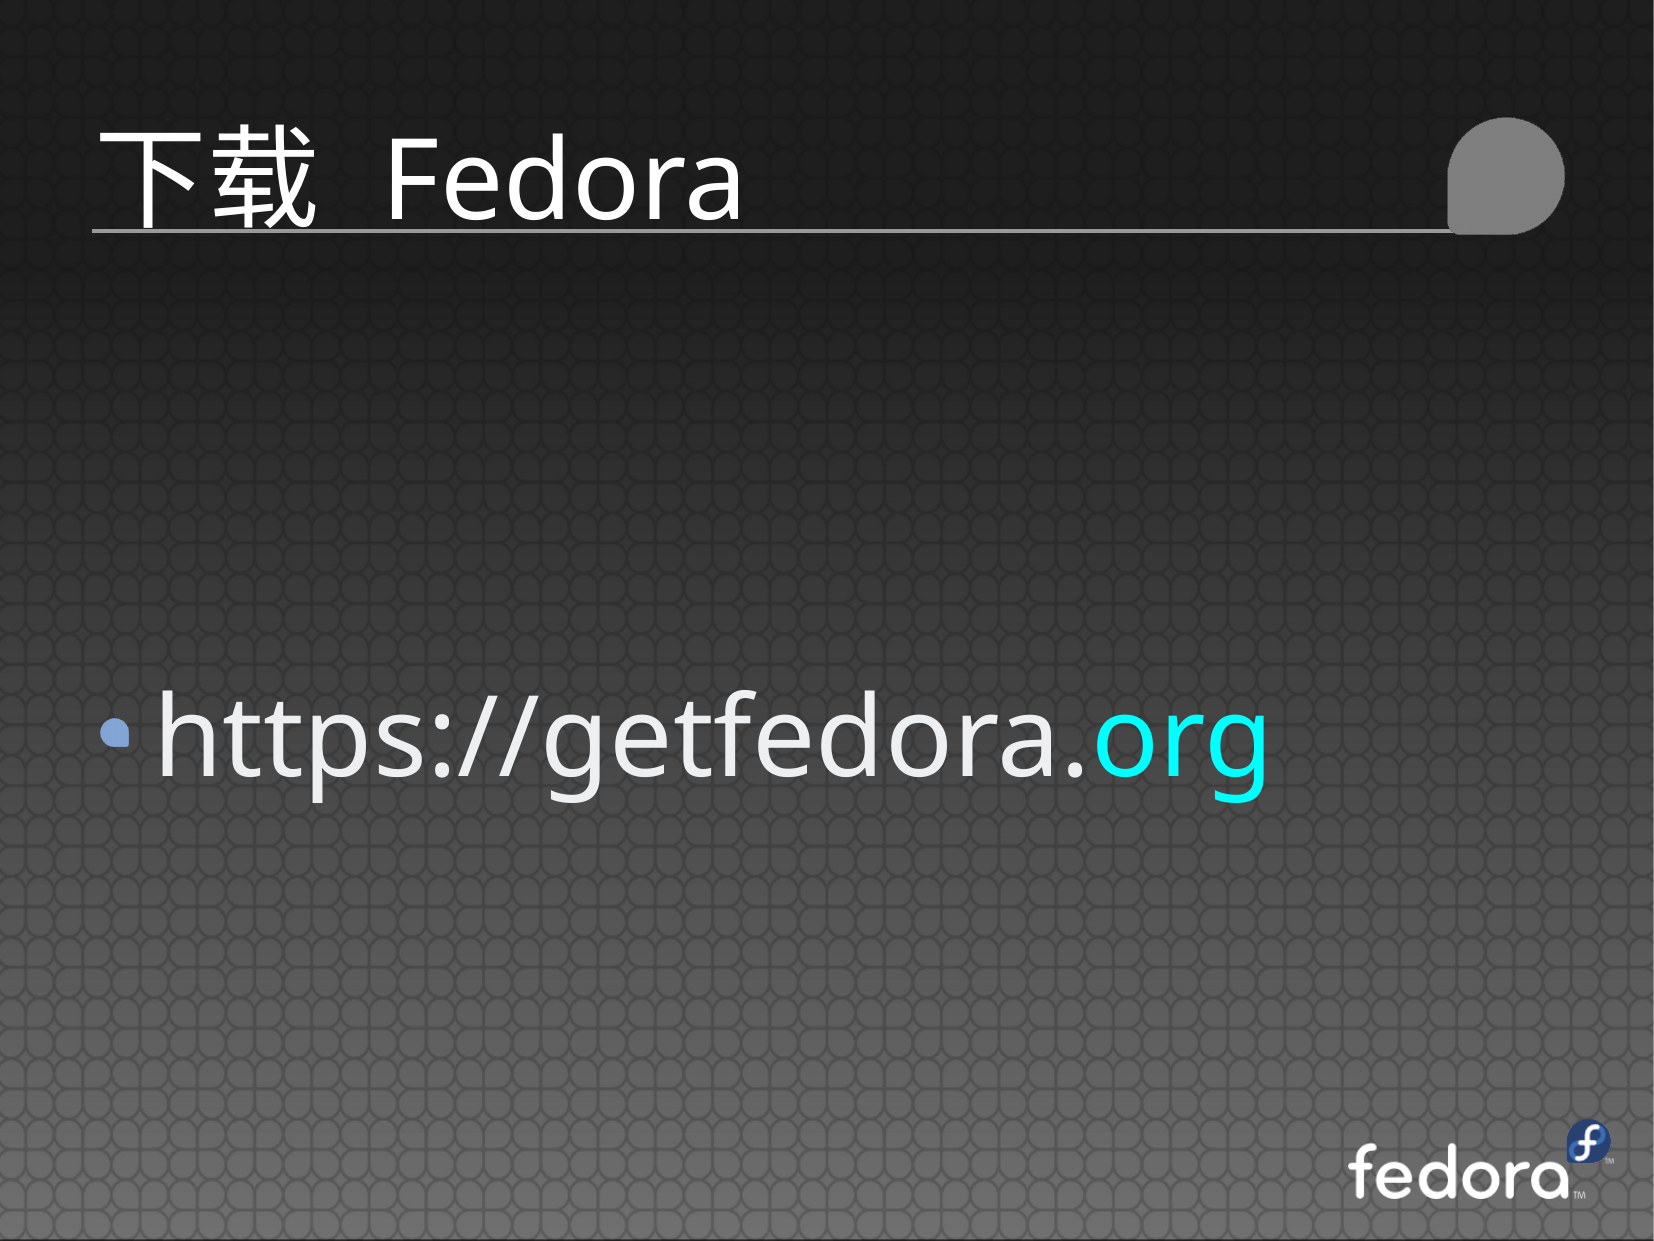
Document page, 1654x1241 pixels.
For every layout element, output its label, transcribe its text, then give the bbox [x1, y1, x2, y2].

list https://getfedora.org [82, 290, 1571, 1094]
picture [0, 0, 1654, 1241]
title 下载 Fedora [94, 100, 1426, 251]
